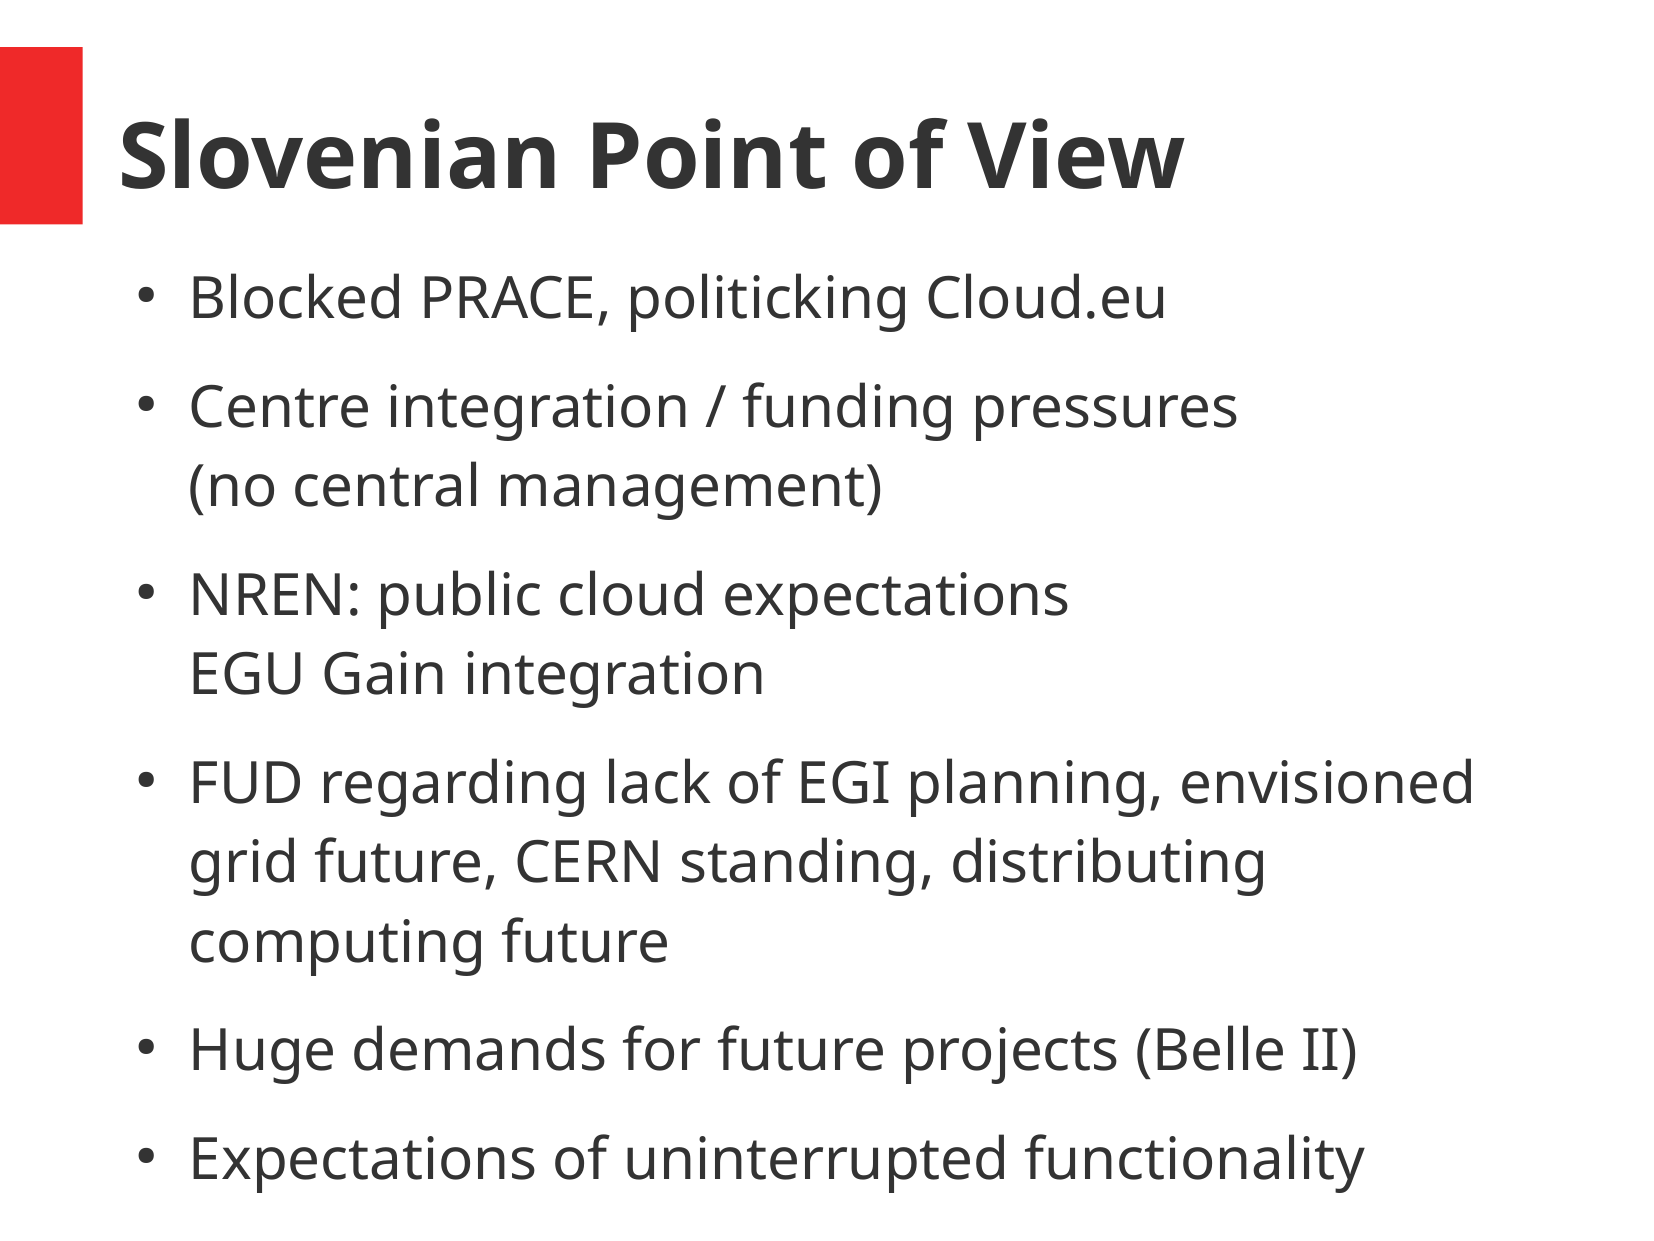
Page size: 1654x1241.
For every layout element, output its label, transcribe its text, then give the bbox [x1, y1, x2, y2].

list Blocked PRACE, politicking Cloud.eu Centre integration / funding pressures (no central management) NREN: public cloud expectations EGU Gain integration FUD regarding lack of EGI planning, envisioned grid future, CERN standing, distributing computing future Huge demands for future projects (Belle II) Expectations of uninterrupted functionality [118, 256, 1536, 1146]
title Slovenian Point of View [118, 49, 1571, 257]
